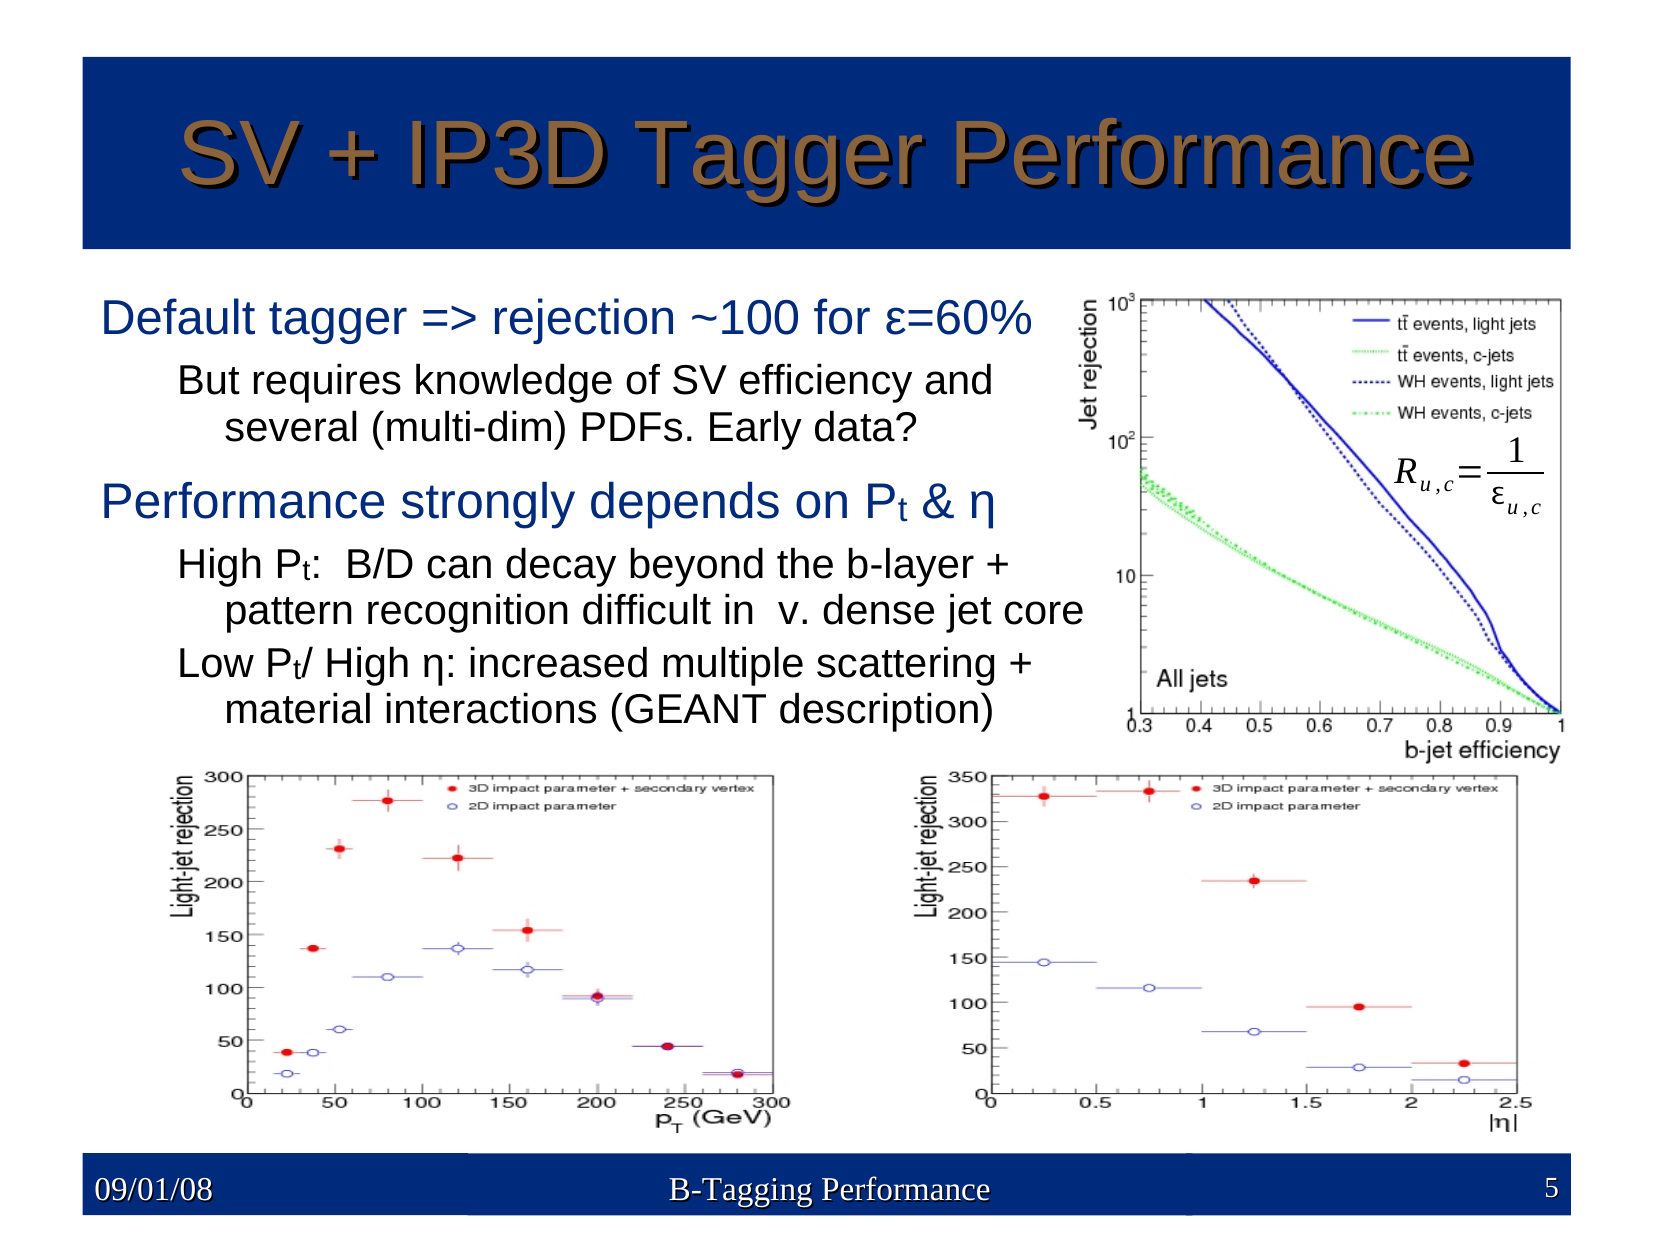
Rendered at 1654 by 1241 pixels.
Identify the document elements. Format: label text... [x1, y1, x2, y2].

picture [911, 248, 1615, 1133]
chart [1386, 428, 1552, 519]
title SV + IP3D Tagger Performance [82, 56, 1571, 250]
picture [167, 818, 841, 1133]
list Default tagger => rejection ~100 for ε=60% But requires knowledge of SV efficiency and several (multi-dim) PDFs. Early data? Performance strongly depends on Pt & η High Pt: B/D can decay beyond the b-layer + pattern recognition difficult in v. dense jet core Low Pt/ High η: increased multiple scattering + material interactions (GEANT description) [82, 290, 1097, 818]
